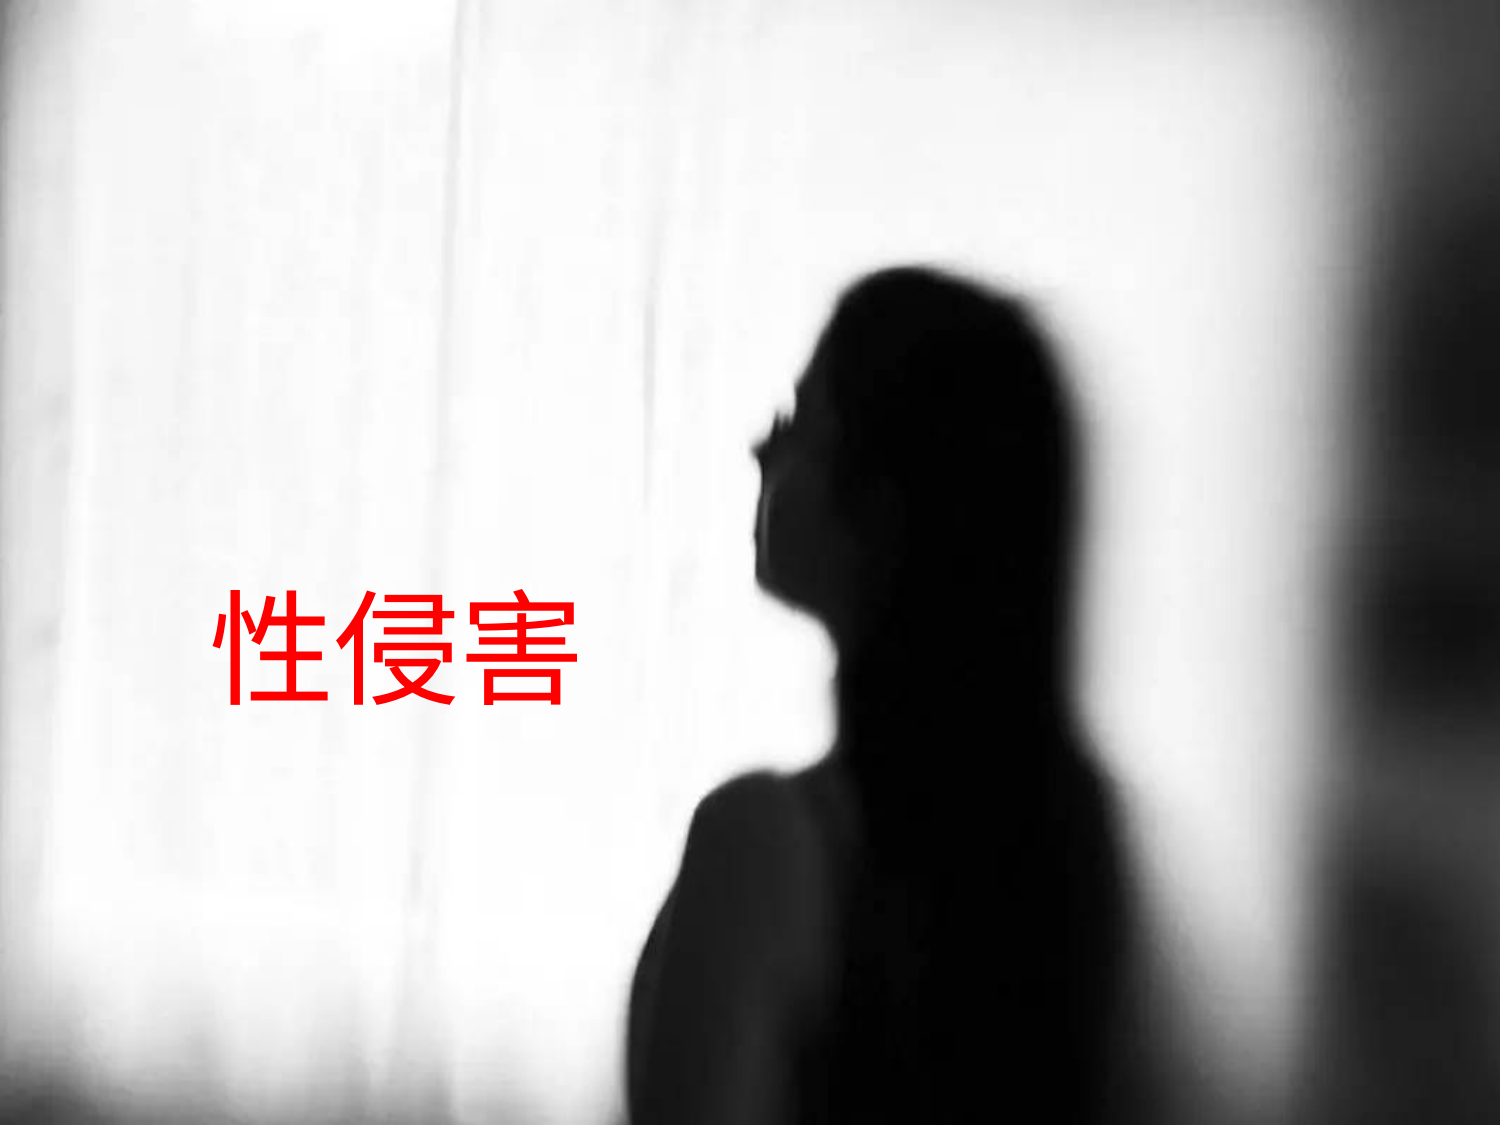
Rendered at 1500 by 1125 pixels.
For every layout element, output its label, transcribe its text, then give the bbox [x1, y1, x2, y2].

picture [0, 0, 1500, 1125]
text_box 性侵害 [194, 562, 904, 730]
